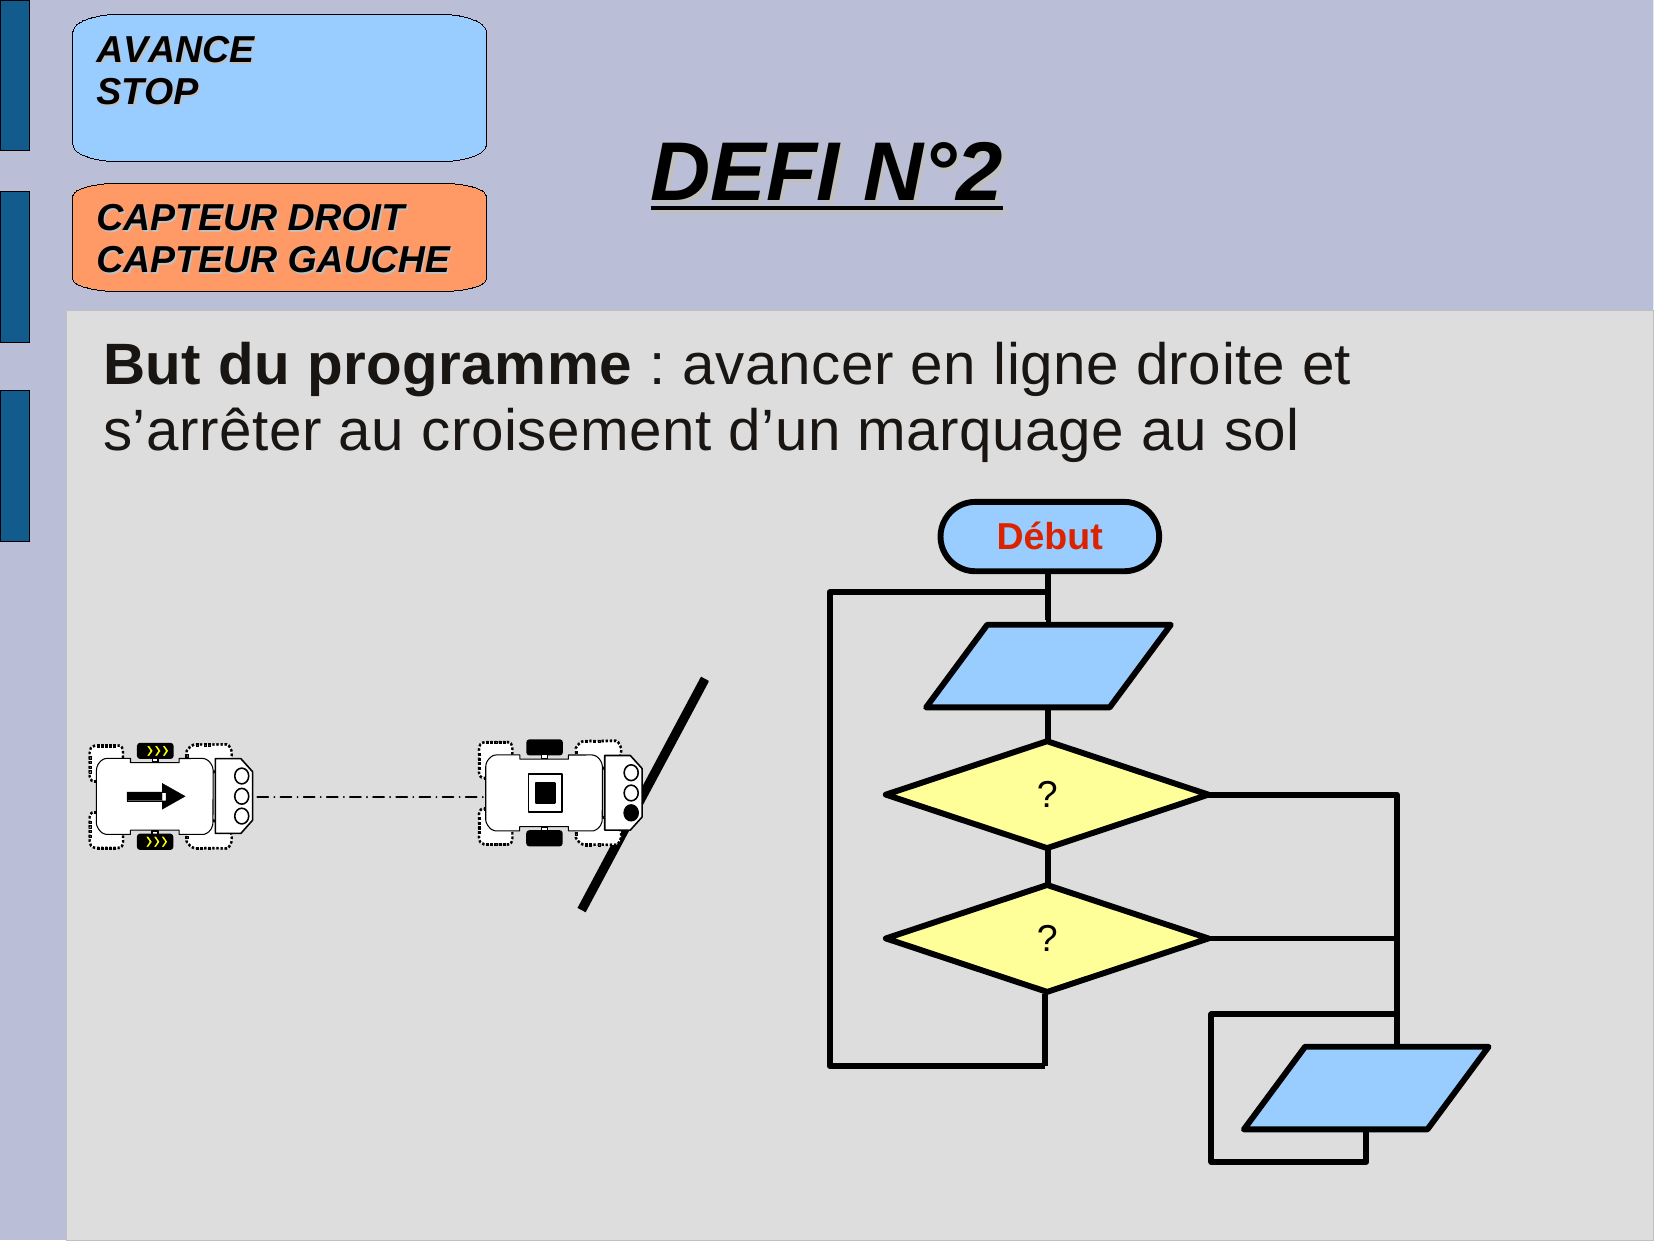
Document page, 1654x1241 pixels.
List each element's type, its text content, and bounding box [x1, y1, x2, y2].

text_box [72, 22, 81, 155]
text_box [82, 14, 487, 159]
text_box AVANCE STOP CAPTEUR DROIT CAPTEUR GAUCHE [81, 21, 465, 294]
text_box [72, 188, 81, 286]
text_box ? [885, 885, 1208, 992]
text_box Début [940, 501, 1160, 572]
text_box ? [885, 741, 1208, 849]
text_box [465, 185, 487, 290]
text_box [926, 624, 1171, 708]
text_box [1243, 1046, 1489, 1130]
text_box DEFI N°2 [635, 118, 1018, 227]
text_box But du programme : avancer en ligne droite et s’arrêter au croisement d’un marquage au sol [88, 324, 1584, 471]
picture [88, 673, 709, 916]
